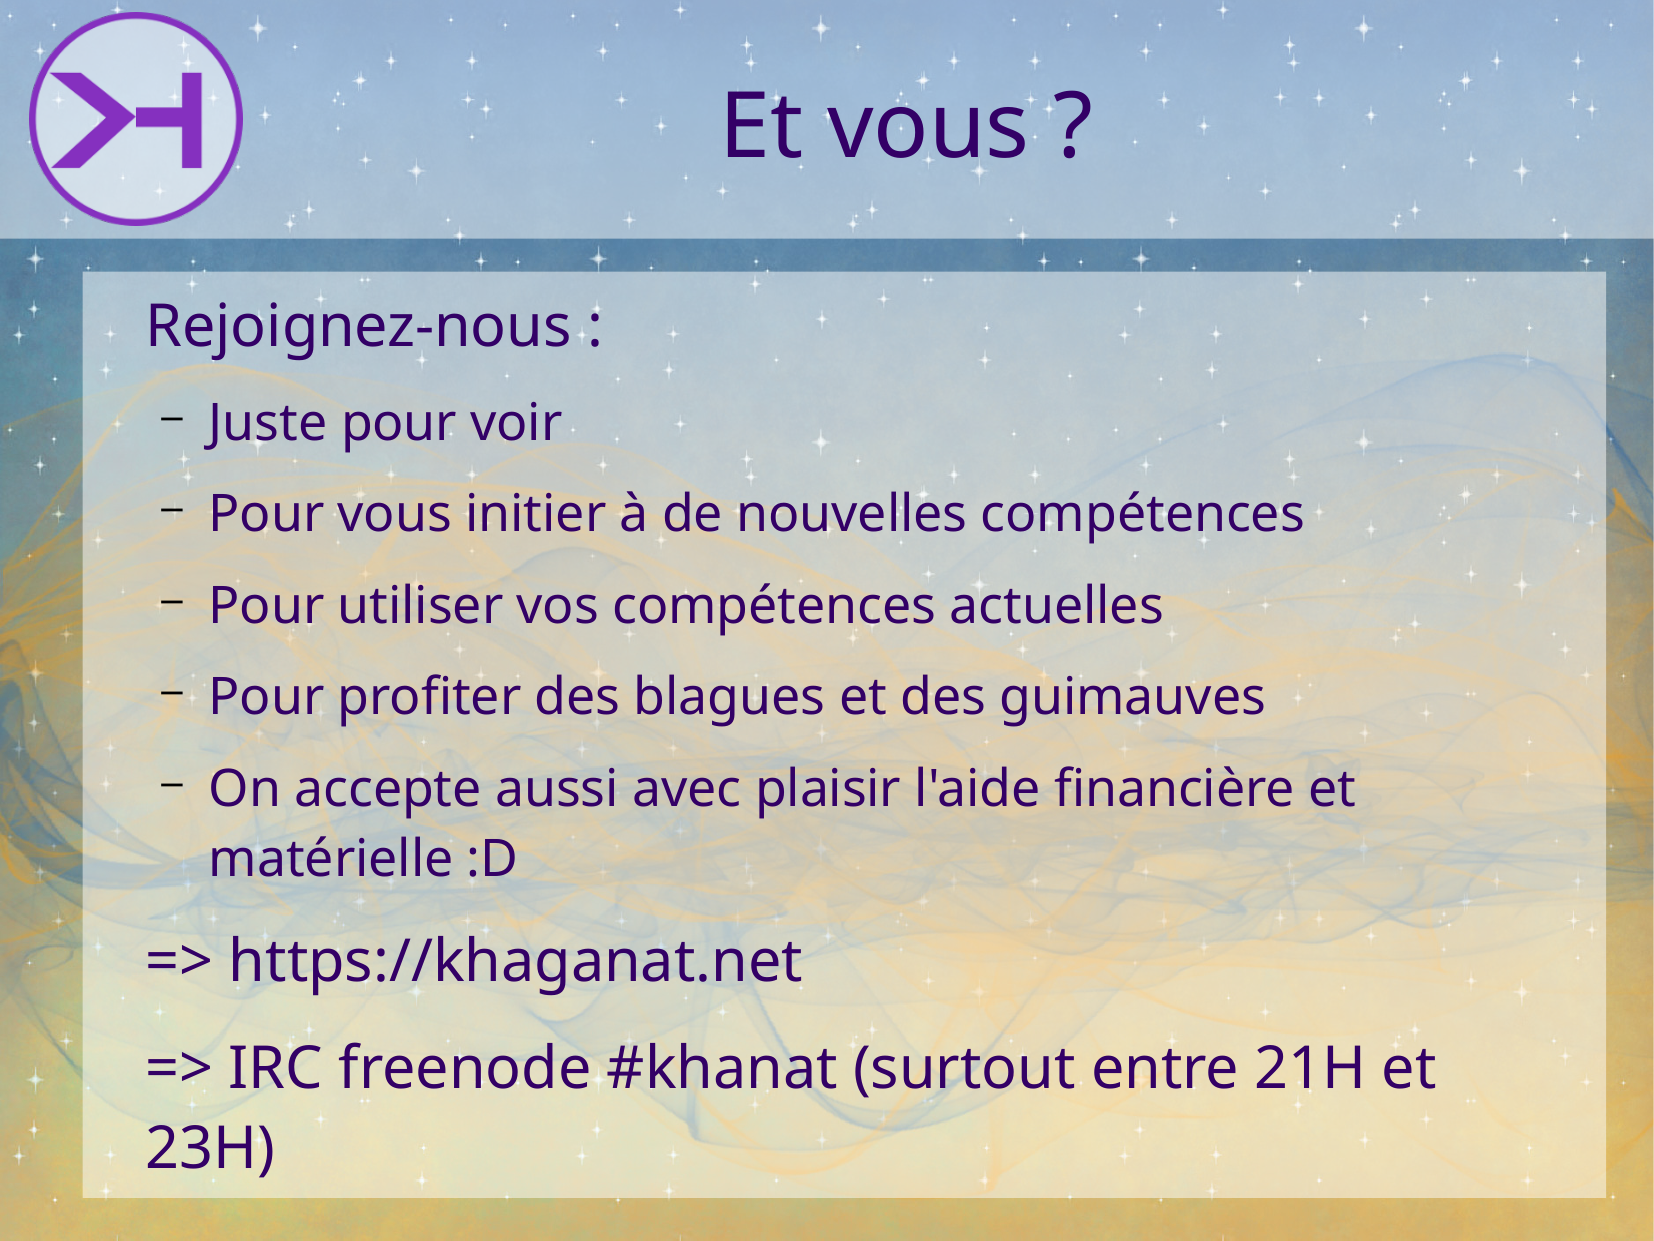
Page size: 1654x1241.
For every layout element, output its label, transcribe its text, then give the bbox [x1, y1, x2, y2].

picture [29, 12, 243, 226]
list Rejoignez-nous : Juste pour voir Pour vous initier à de nouvelles compétences Pour utiliser vos compétences actuelles Pour profiter des blagues et des guimauves On accepte aussi avec plaisir l'aide financière et matérielle :D => https://khaganat.net => IRC freenode #khanat (surtout entre 21H et 23H) [82, 283, 1560, 1193]
title Et vous ? [242, 18, 1571, 226]
picture [0, 239, 1654, 1241]
